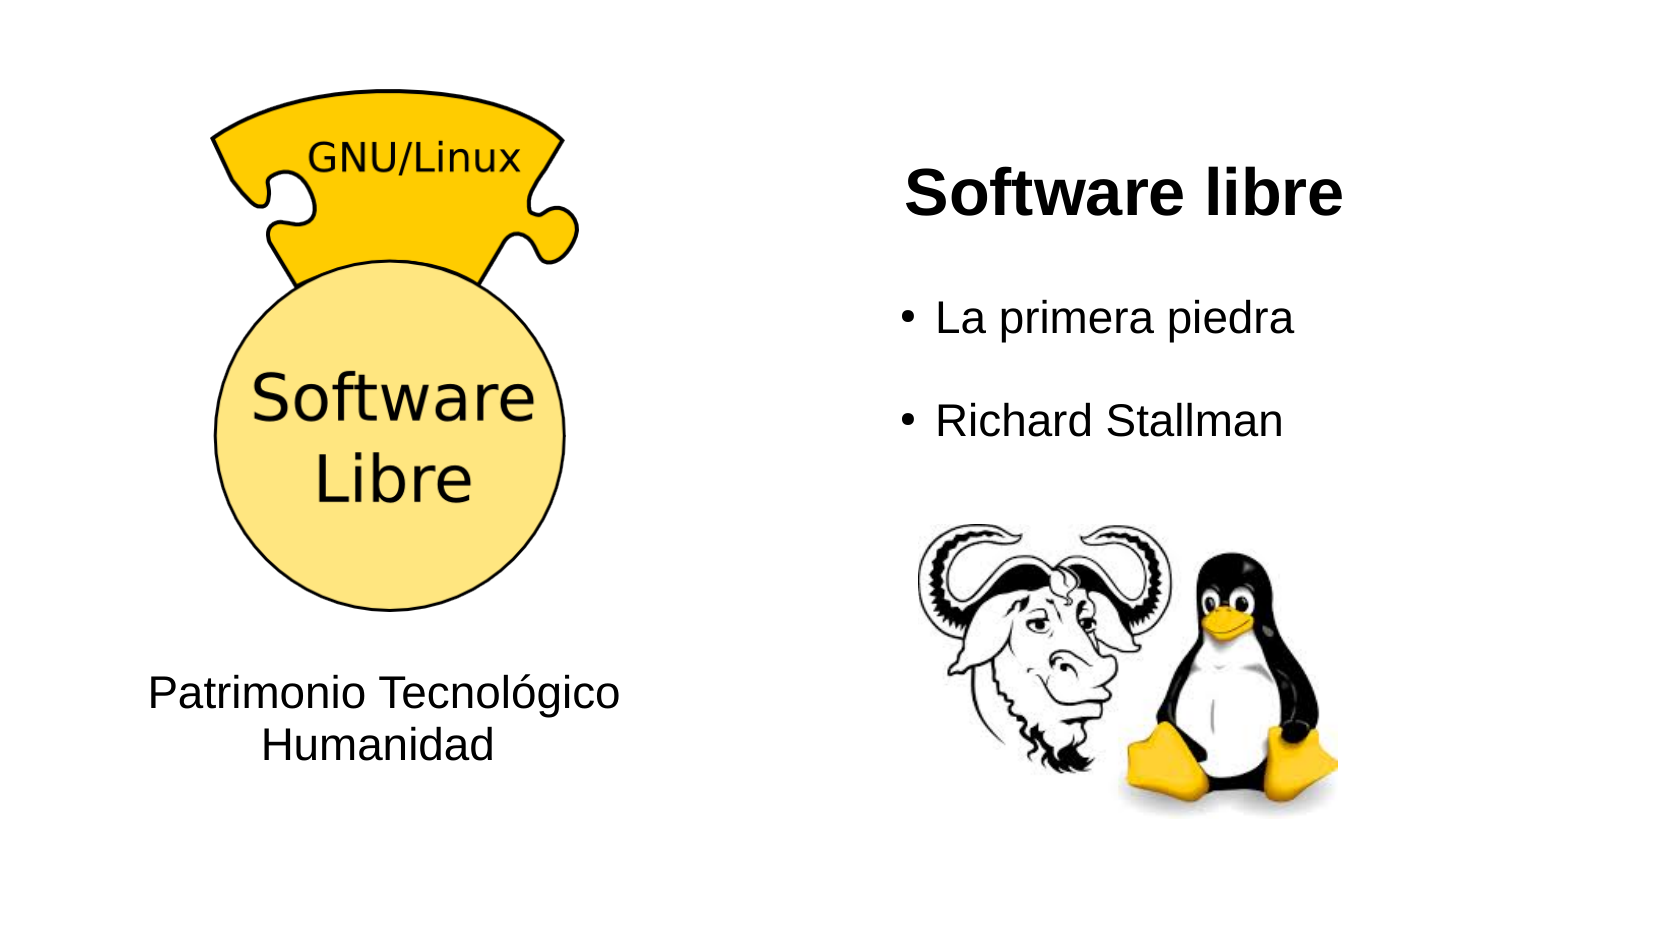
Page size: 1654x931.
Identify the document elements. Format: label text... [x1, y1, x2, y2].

picture [918, 524, 1338, 819]
picture [210, 89, 579, 613]
text_box La primera piedra Richard Stallman [885, 285, 1456, 505]
text_box Patrimonio Tecnológico Humanidad [120, 660, 691, 829]
title Software libre [675, 114, 1576, 271]
